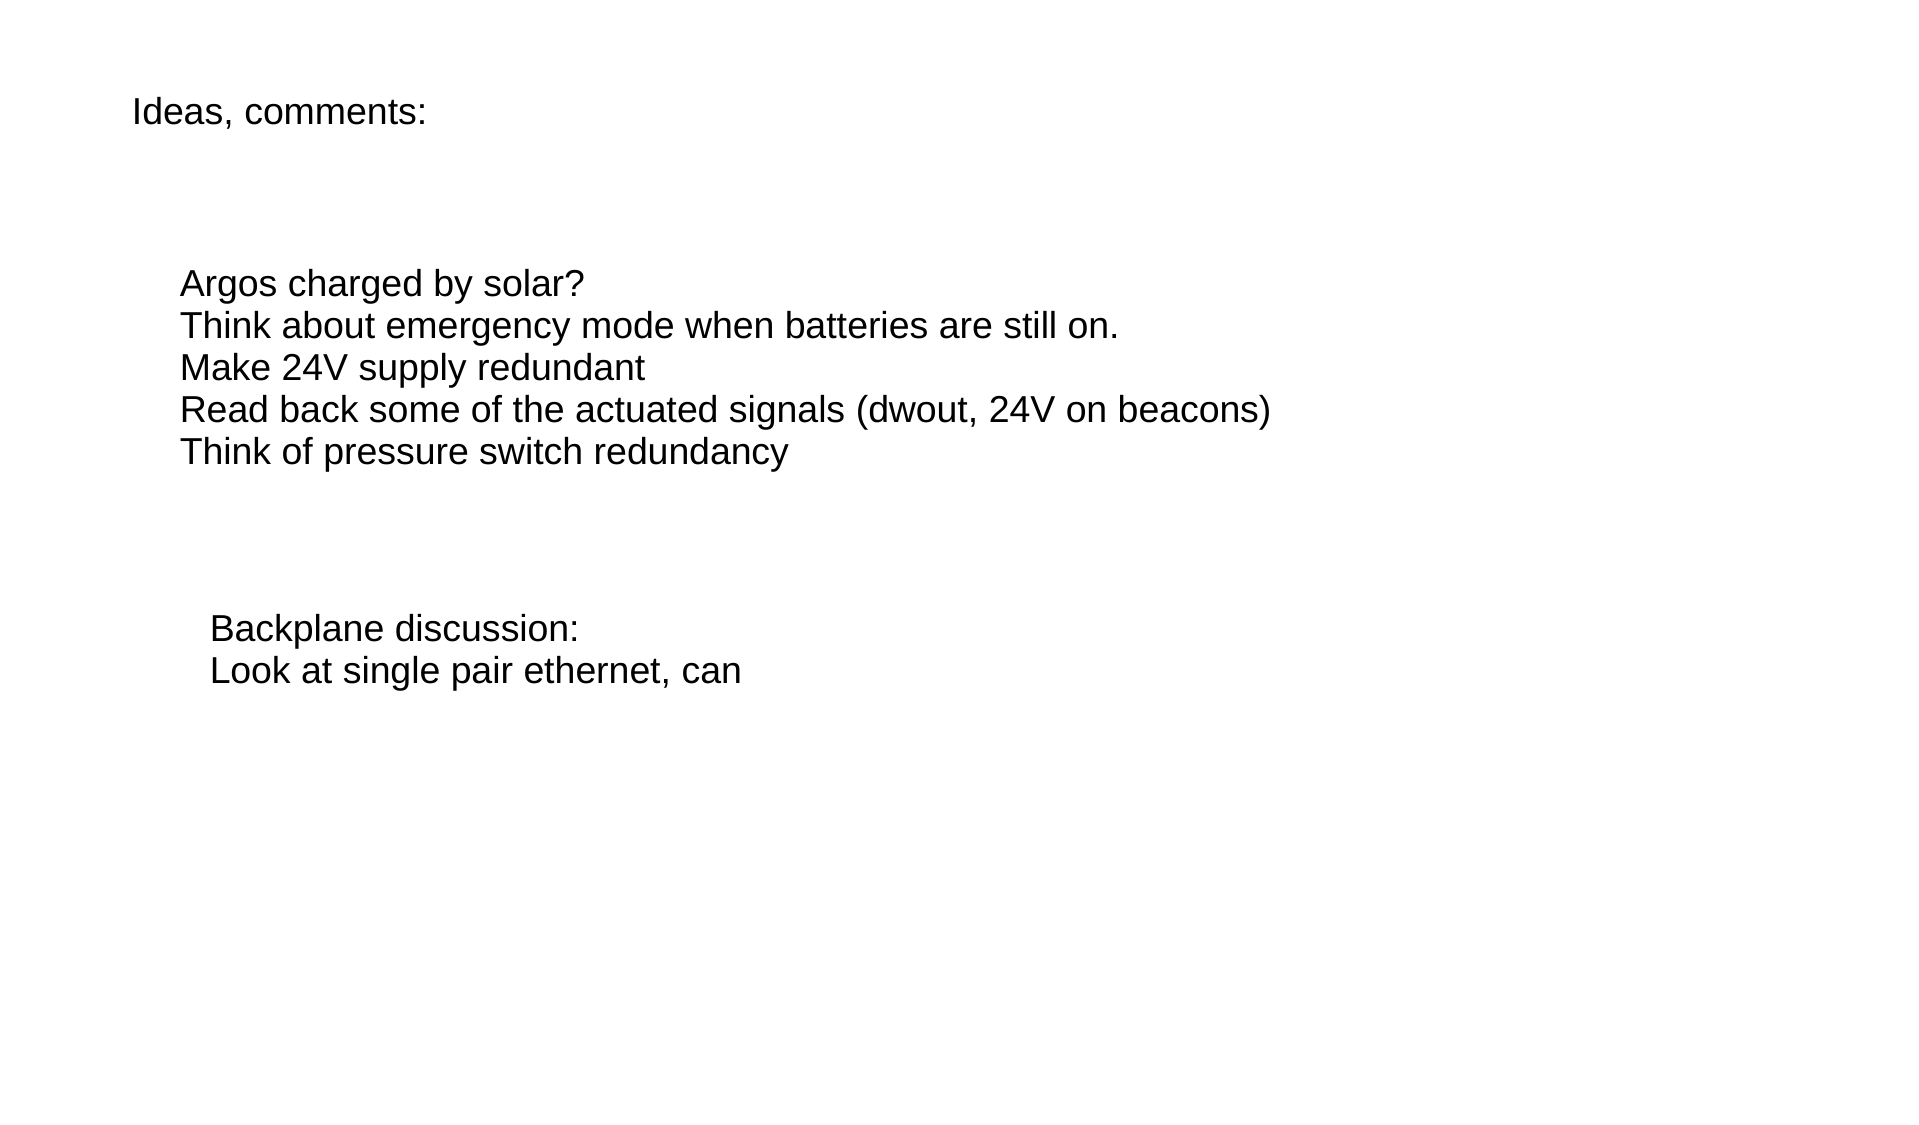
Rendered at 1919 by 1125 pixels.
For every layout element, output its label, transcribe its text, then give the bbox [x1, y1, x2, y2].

title Ideas, comments: [131, 59, 1787, 160]
text_box Backplane discussion: Look at single pair ethernet, can [195, 600, 759, 699]
text_box Argos charged by solar? Think about emergency mode when batteries are still on. Make 24V supply redundant Read back some of the actuated signals (dwout, 24V on beacons) Think of pressure switch redundancy [165, 254, 1289, 480]
